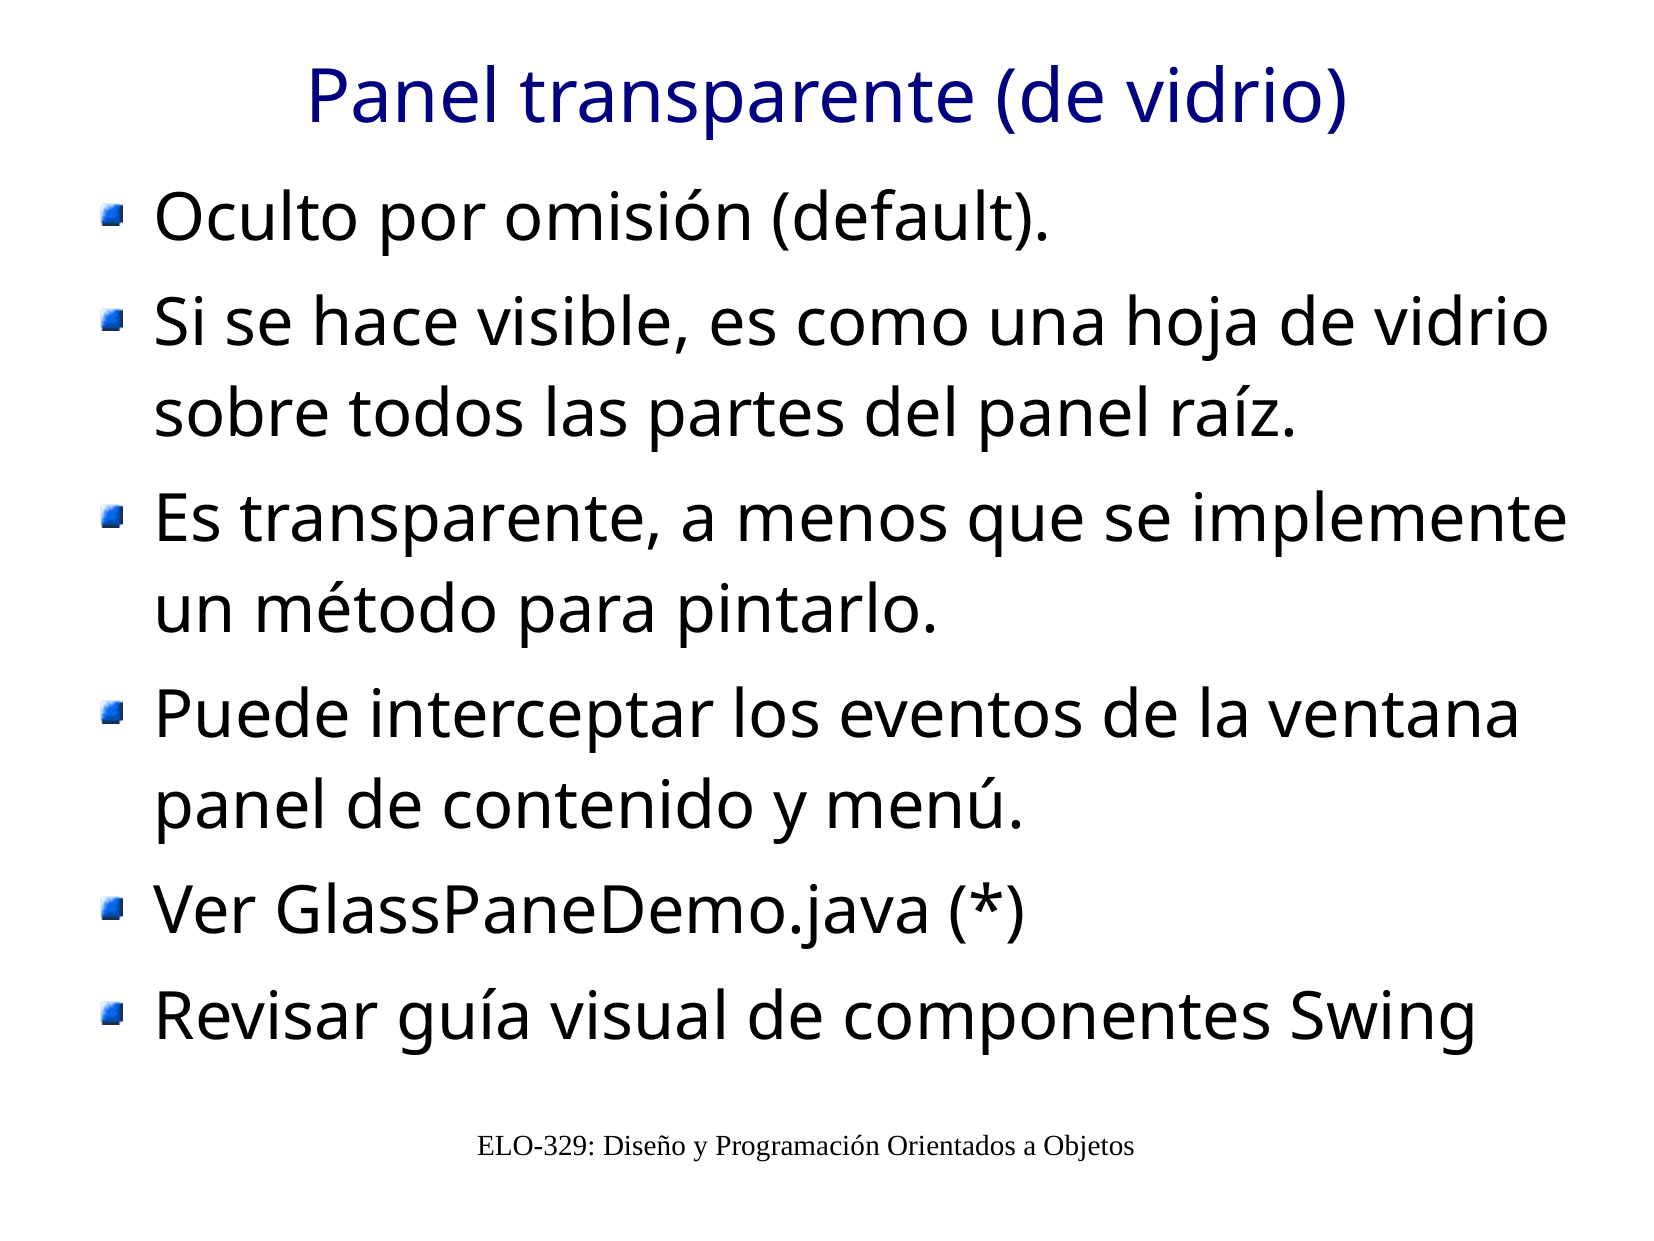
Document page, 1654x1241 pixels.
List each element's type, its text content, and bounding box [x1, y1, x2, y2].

list Oculto por omisión (default). Si se hace visible, es como una hoja de vidrio sobre todos las partes del panel raíz. Es transparente, a menos que se implemente un método para pintarlo. Puede interceptar los eventos de la ventana panel de contenido y menú. Ver GlassPaneDemo.java (*) Revisar guía visual de componentes Swing [82, 169, 1571, 1067]
title Panel transparente (de vidrio) [82, 43, 1571, 145]
